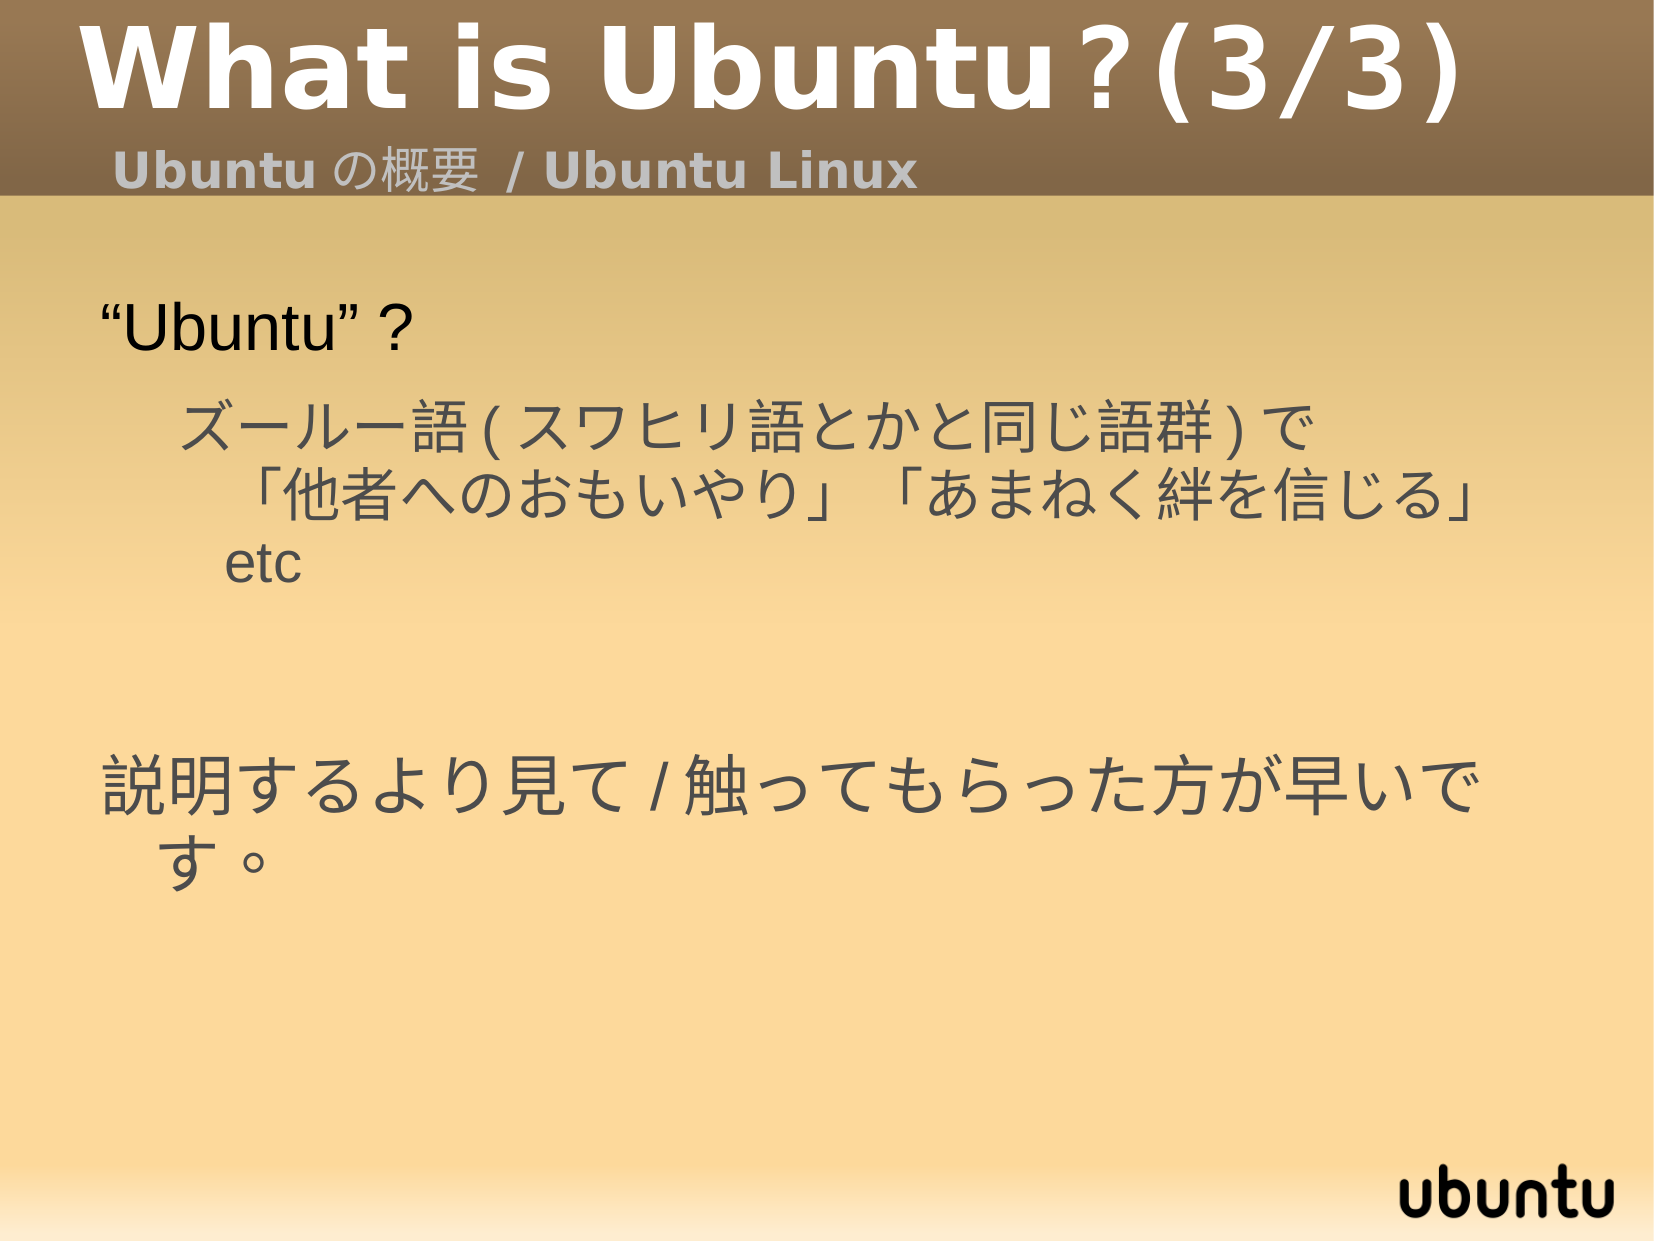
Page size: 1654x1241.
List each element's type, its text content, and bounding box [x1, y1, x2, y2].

title What is Ubuntu ?(3/3) Ubuntuの概要 / Ubuntu Linux [76, 7, 1566, 200]
picture [0, 0, 1654, 1241]
list “Ubuntu” ? ズールー語(スワヒリ語とかと同じ語群)で 「他者へのおもいやり」「あまねく絆を信じる」 etc 説明するより見て/触ってもらった方が早いです。 [82, 290, 1571, 1094]
